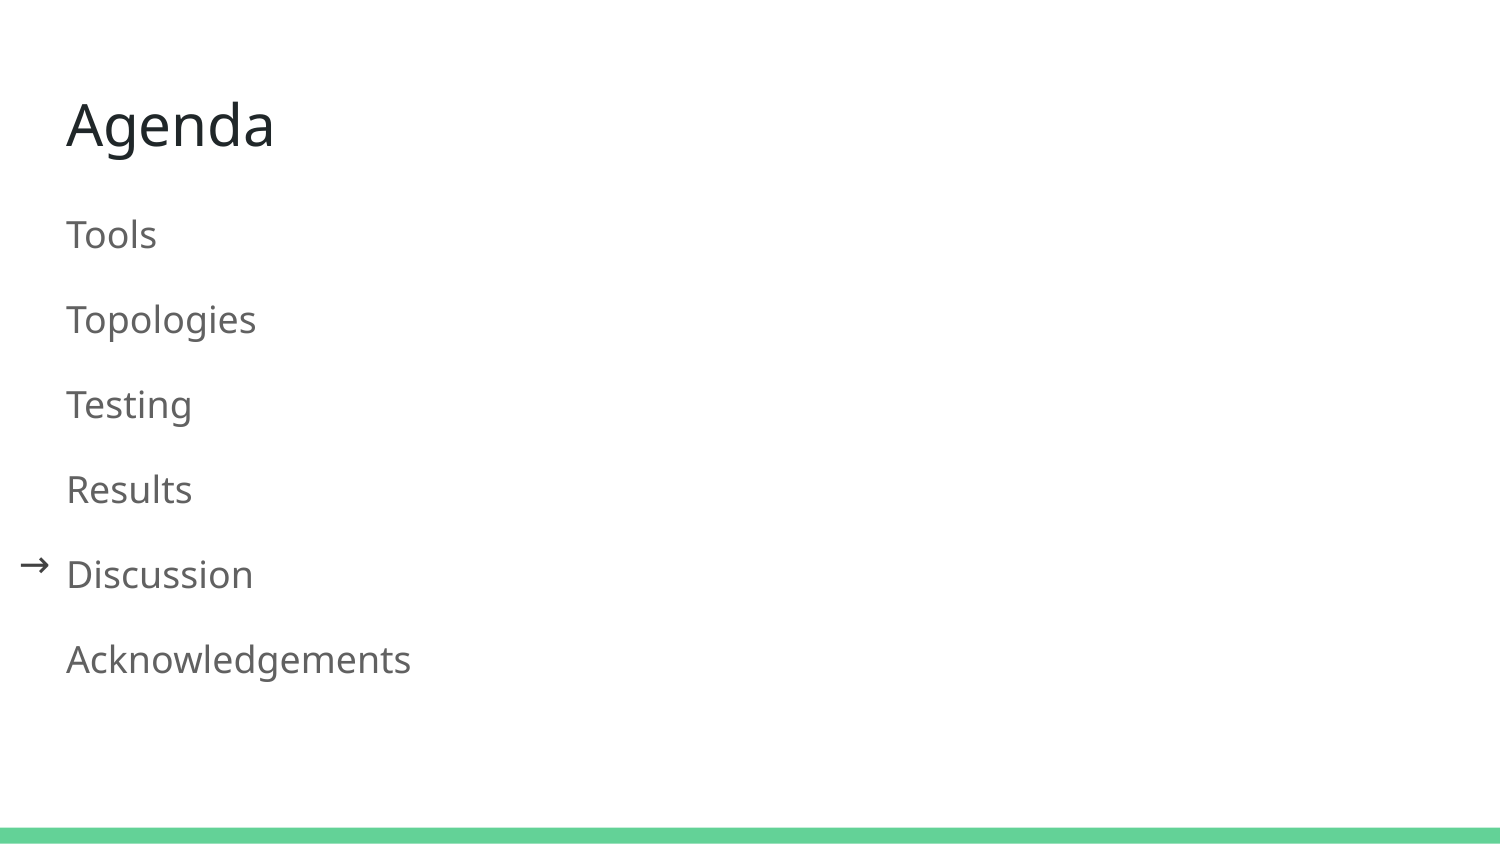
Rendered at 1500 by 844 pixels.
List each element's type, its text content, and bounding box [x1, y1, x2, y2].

list Tools Topologies Testing Results Discussion Acknowledgements [51, 189, 1449, 750]
title Agenda [51, 72, 1449, 167]
text_box → [0, 525, 66, 596]
